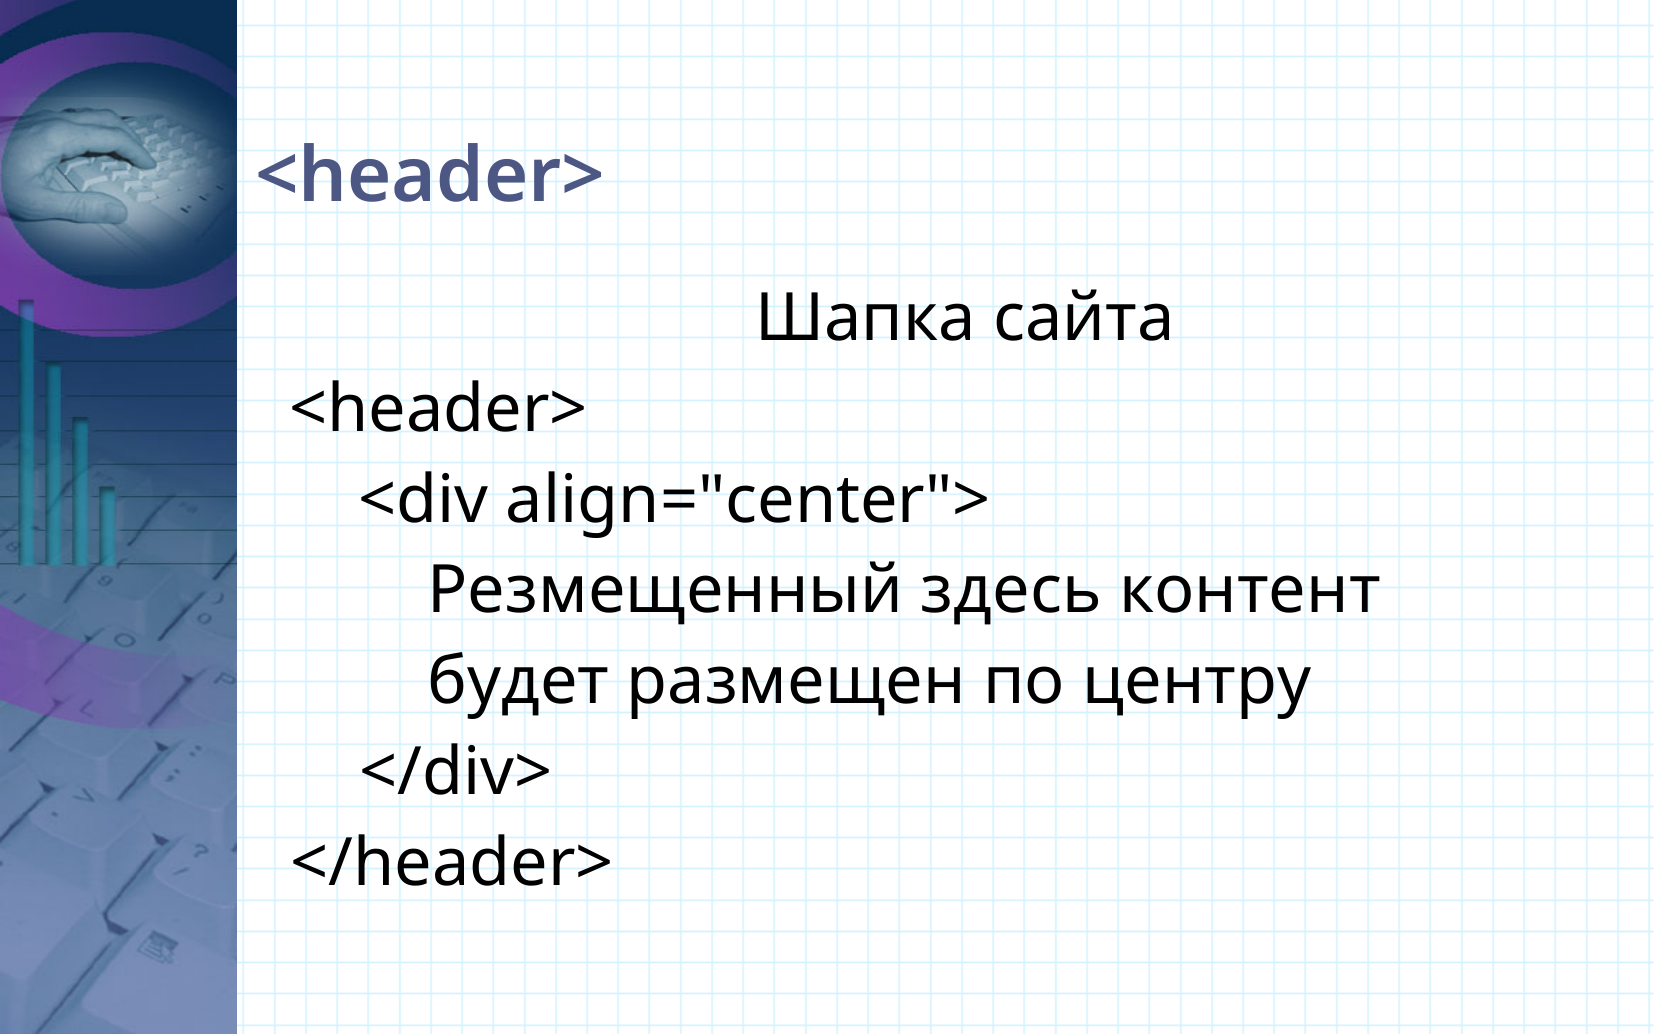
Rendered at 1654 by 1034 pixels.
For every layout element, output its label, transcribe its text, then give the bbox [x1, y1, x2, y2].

picture [0, 0, 1654, 1034]
subtitle Шапка сайта <header> <div align="center"> Резмещенный здесь контент будет размещен по центру </div> </header> [254, 287, 1640, 887]
title <header> [254, 85, 1640, 259]
